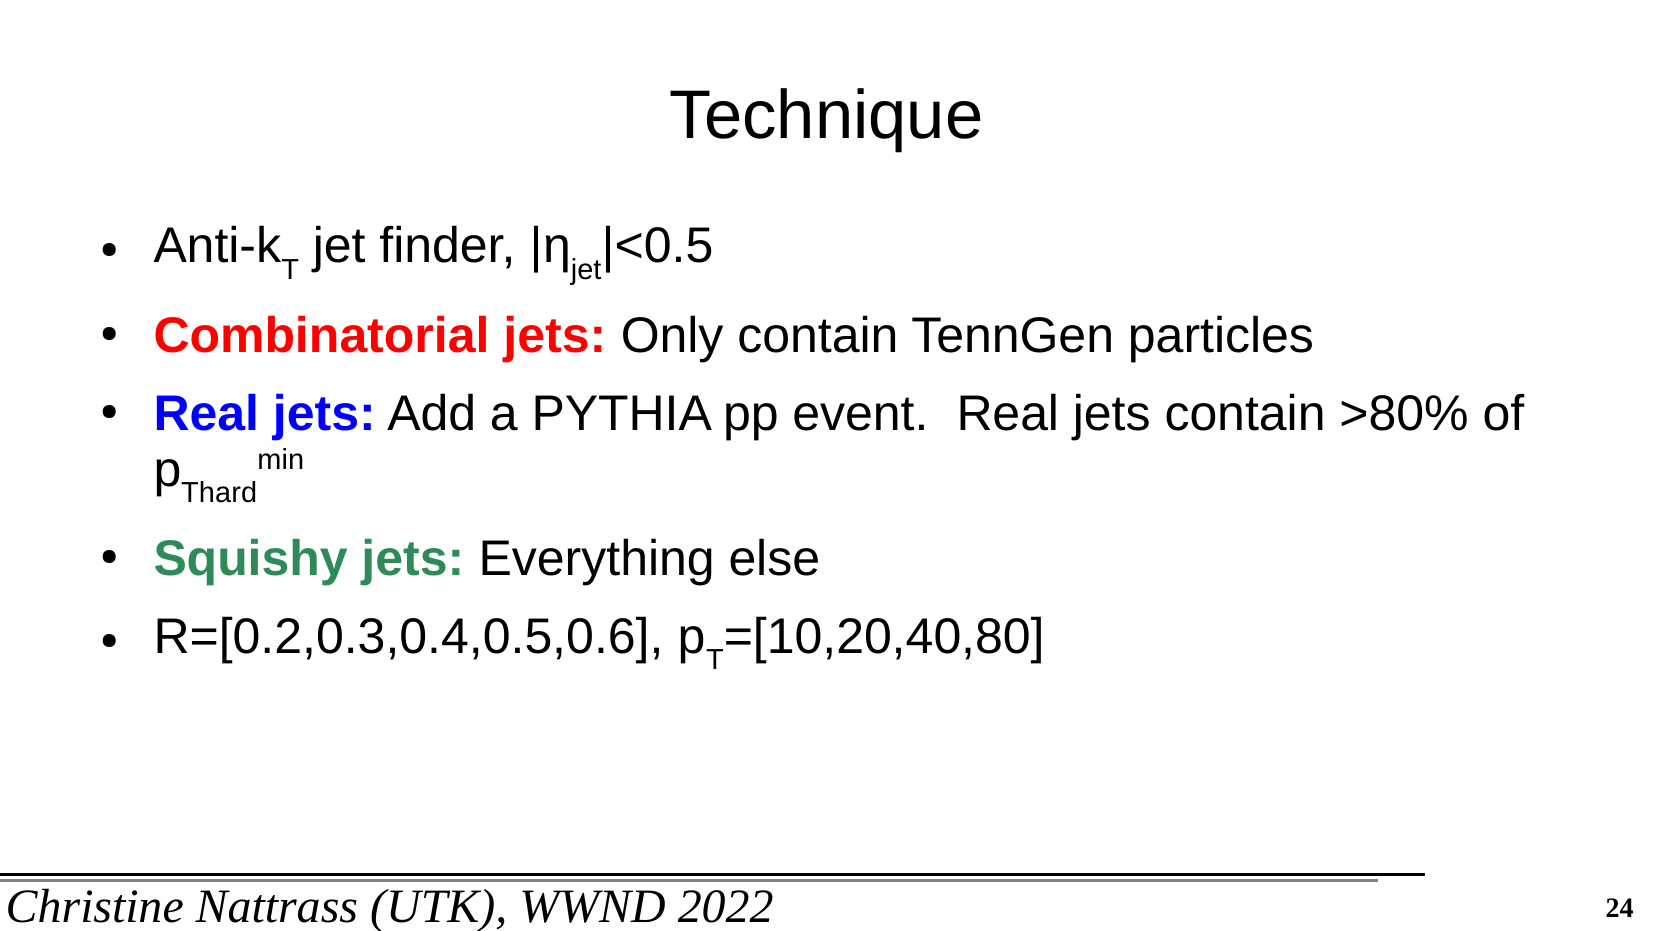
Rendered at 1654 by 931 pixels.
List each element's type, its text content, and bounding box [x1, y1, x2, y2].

list Anti-kT jet finder, |ηjet|<0.5 Combinatorial jets: Only contain TennGen particles Real jets: Add a PYTHIA pp event. Real jets contain >80% of pThardmin Squishy jets: Everything else R=[0.2,0.3,0.4,0.5,0.6], pT=[10,20,40,80] [82, 217, 1538, 758]
title Technique [82, 37, 1571, 193]
